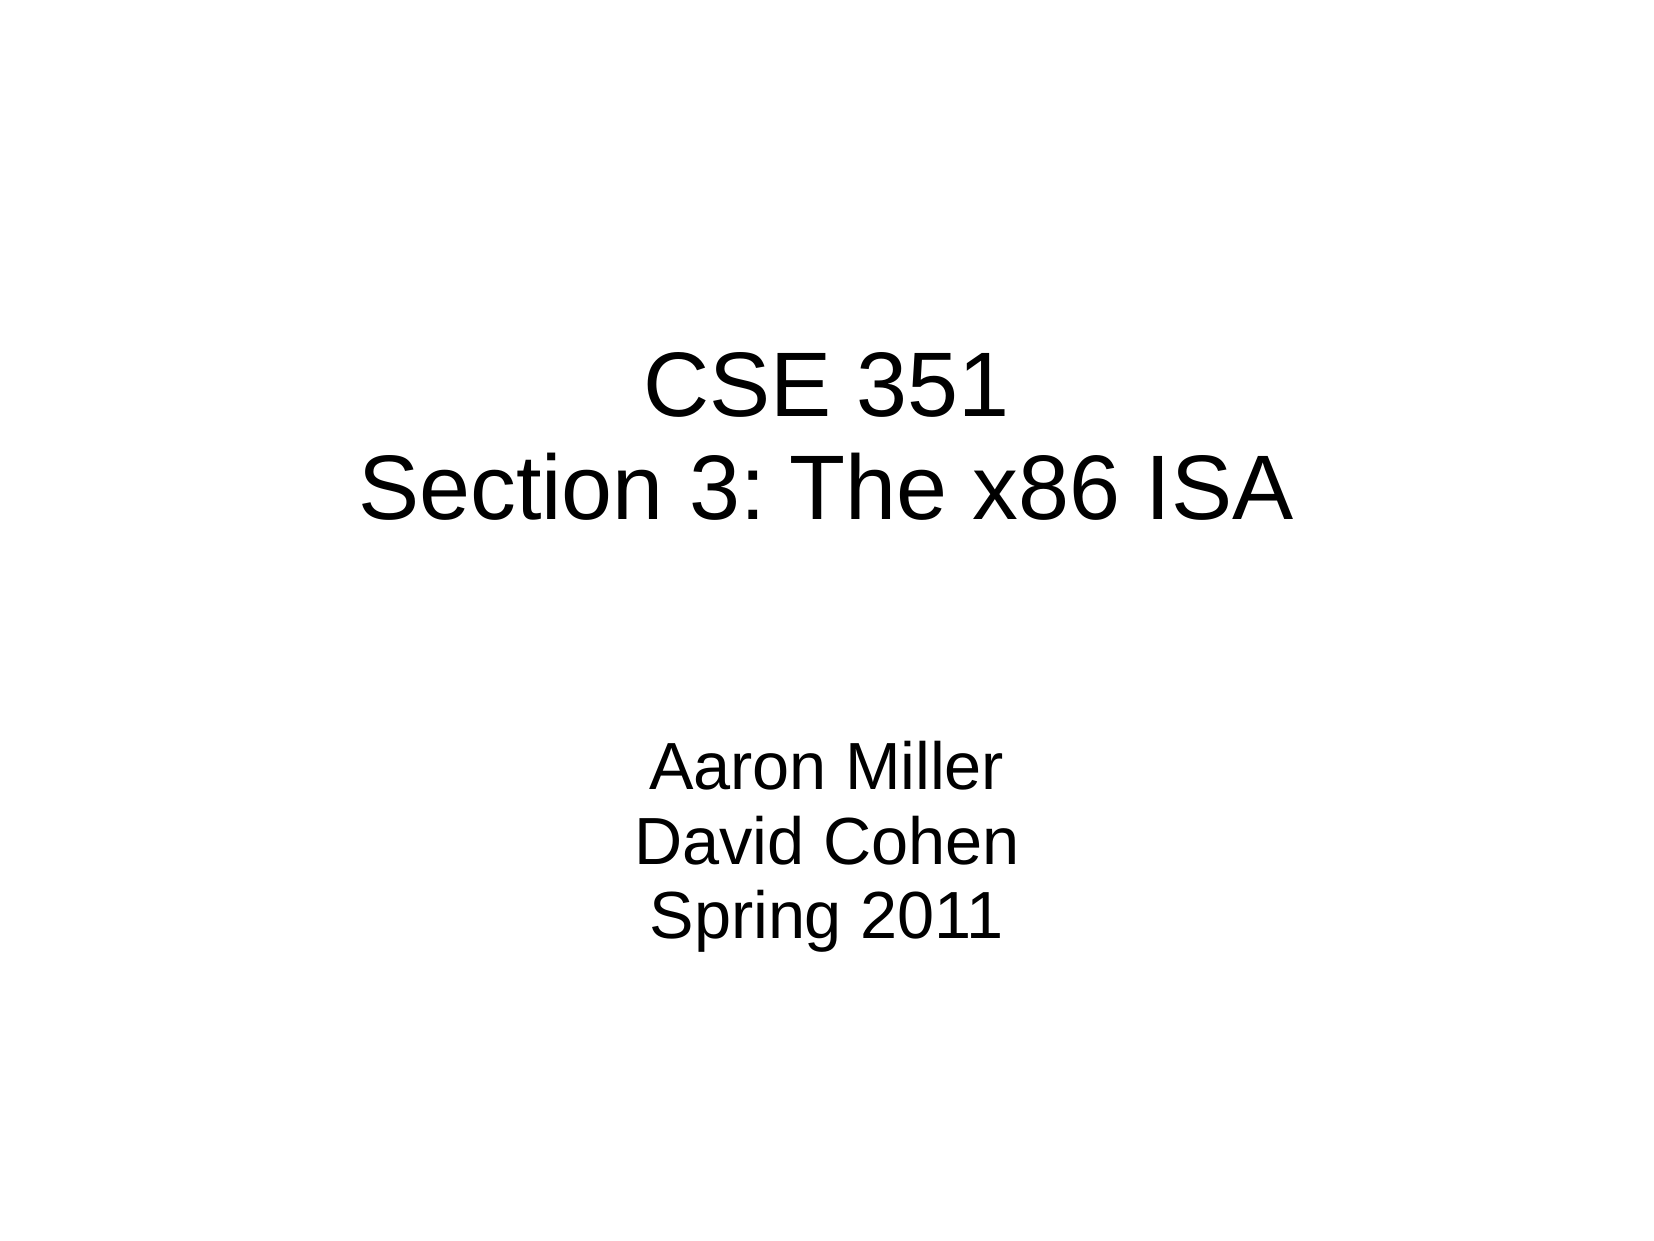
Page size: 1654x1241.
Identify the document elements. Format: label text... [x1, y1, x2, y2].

title CSE 351 Section 3: The x86 ISA [82, 332, 1571, 431]
subtitle Aaron Miller David Cohen Spring 2011 [82, 431, 1571, 1241]
